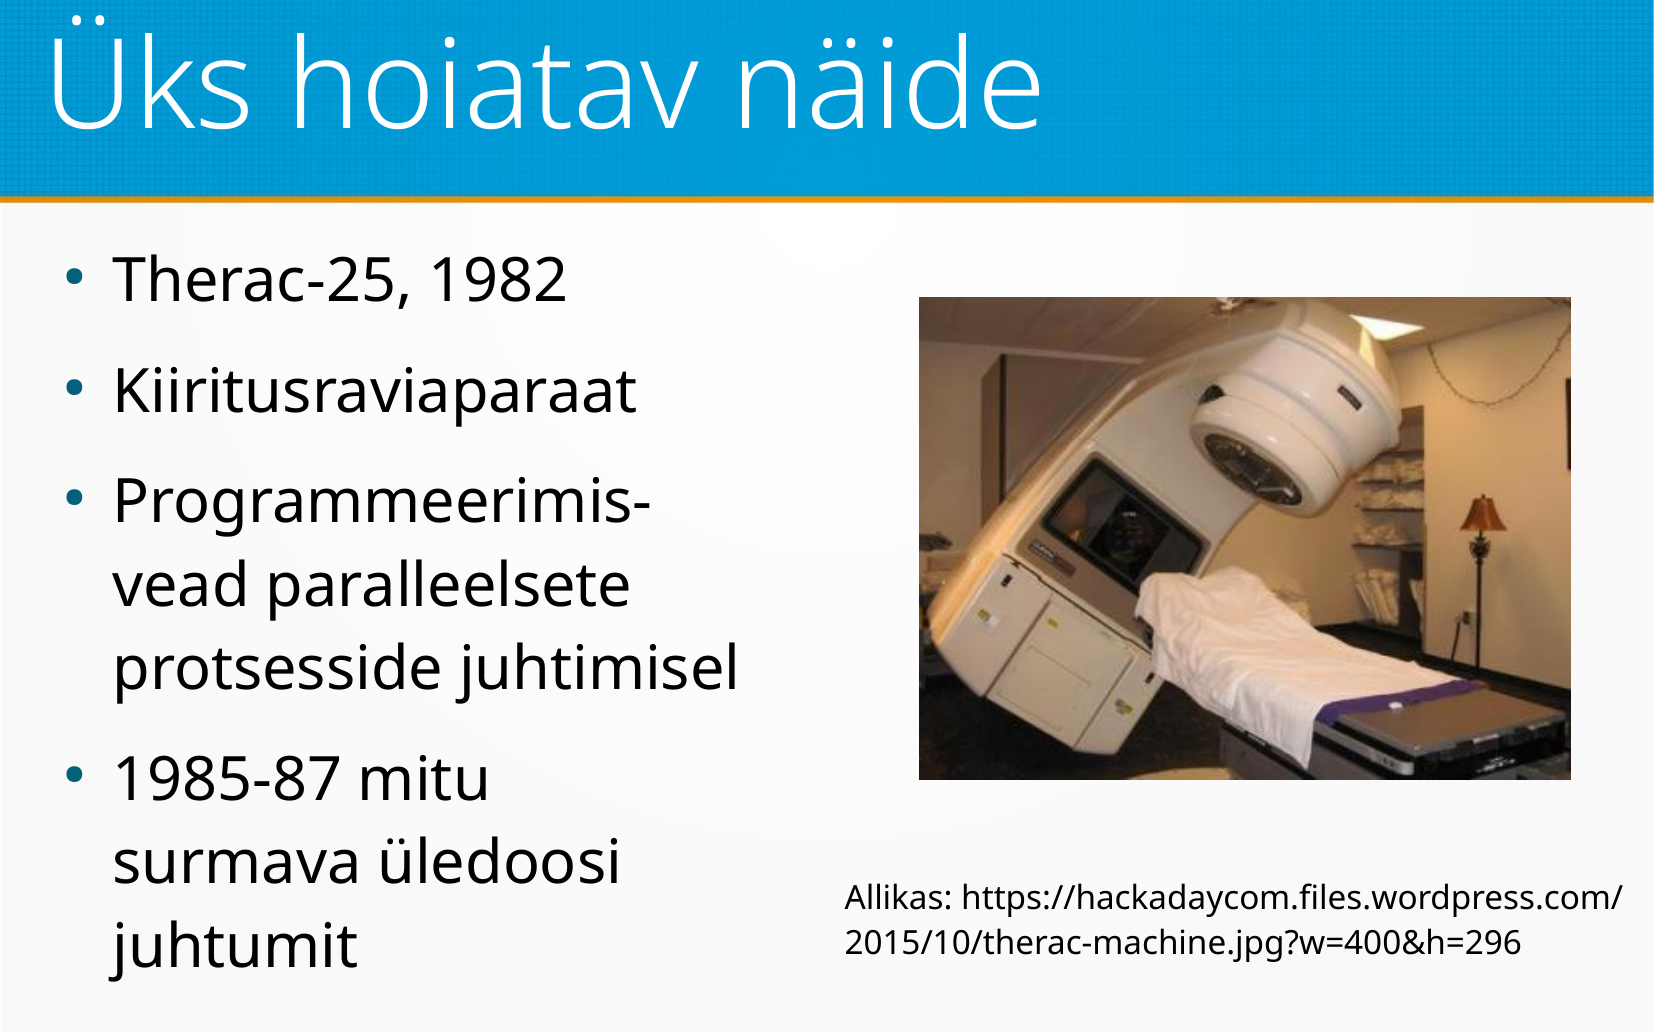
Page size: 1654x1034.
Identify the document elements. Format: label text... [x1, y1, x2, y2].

picture [0, 195, 1654, 1034]
text_box Allikas: https://hackadaycom.files.wordpress.com/ 2015/10/therac-machine.jpg?w=400&h=296 [838, 803, 1642, 1034]
title Üks hoiatav näide [43, 0, 1619, 166]
list Therac-25, 1982 Kiiritusraviaparaat Programmeerimis-vead paralleelsete protsesside juhtimisel 1985-87 mitu surmava üledoosi juhtumit [47, 236, 745, 1002]
